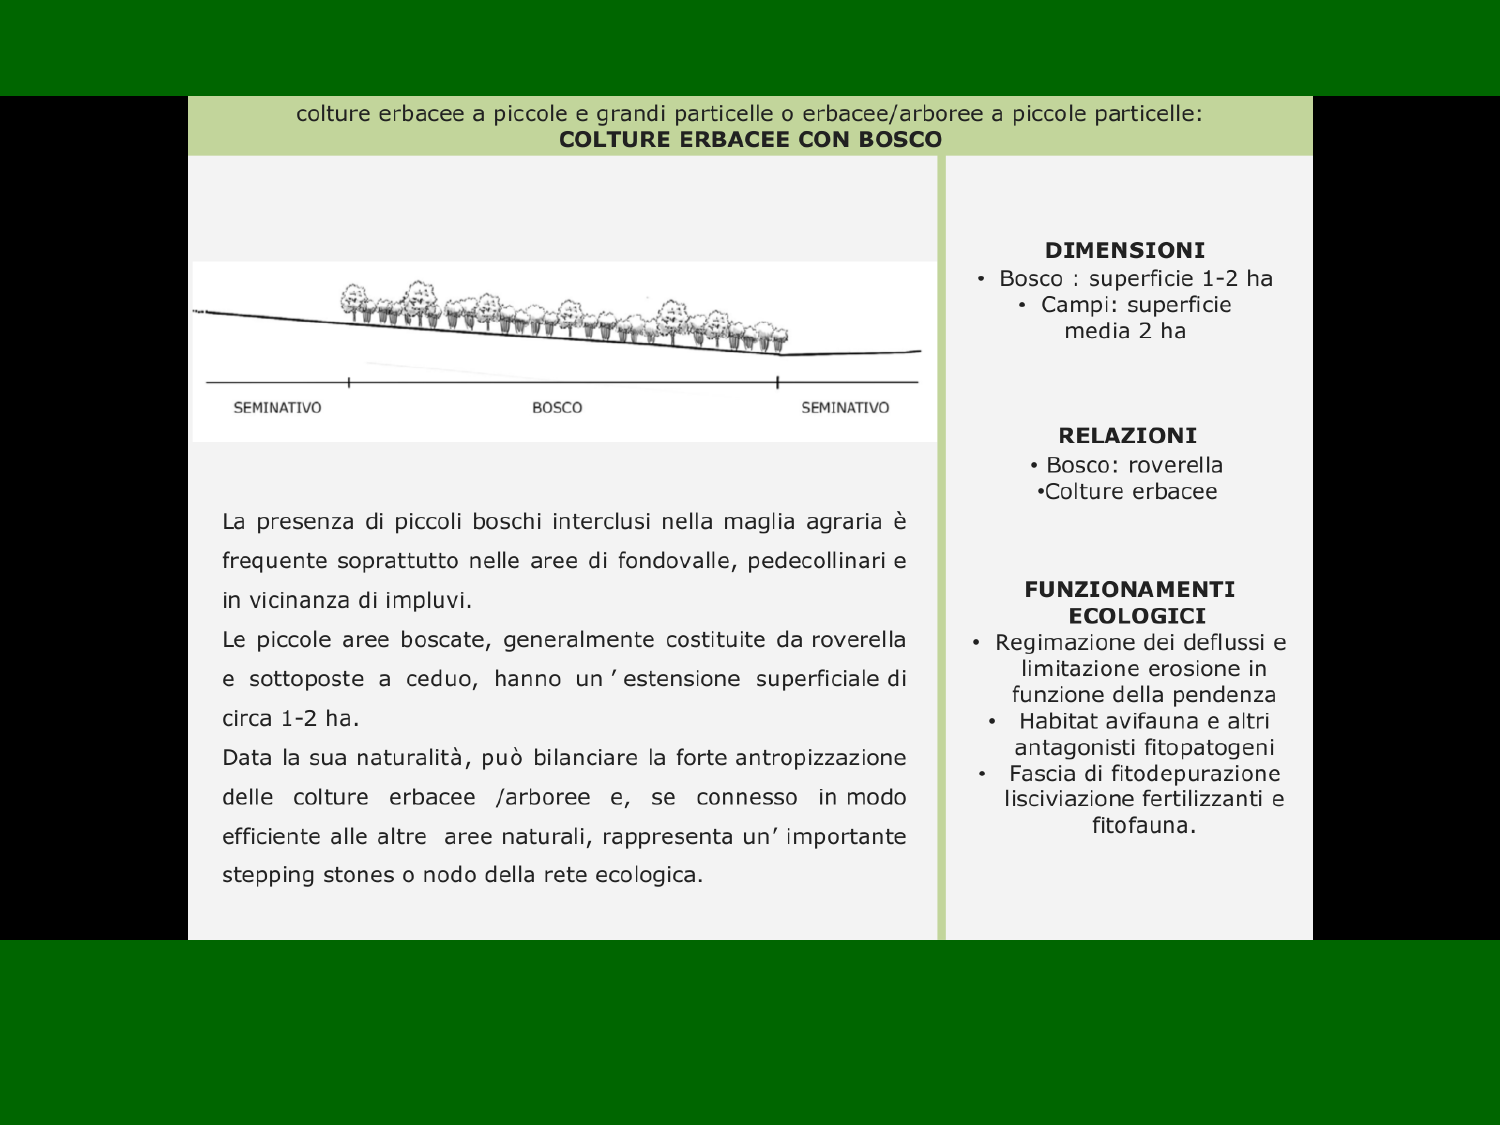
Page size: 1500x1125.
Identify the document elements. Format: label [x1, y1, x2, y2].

picture [0, 96, 1500, 940]
